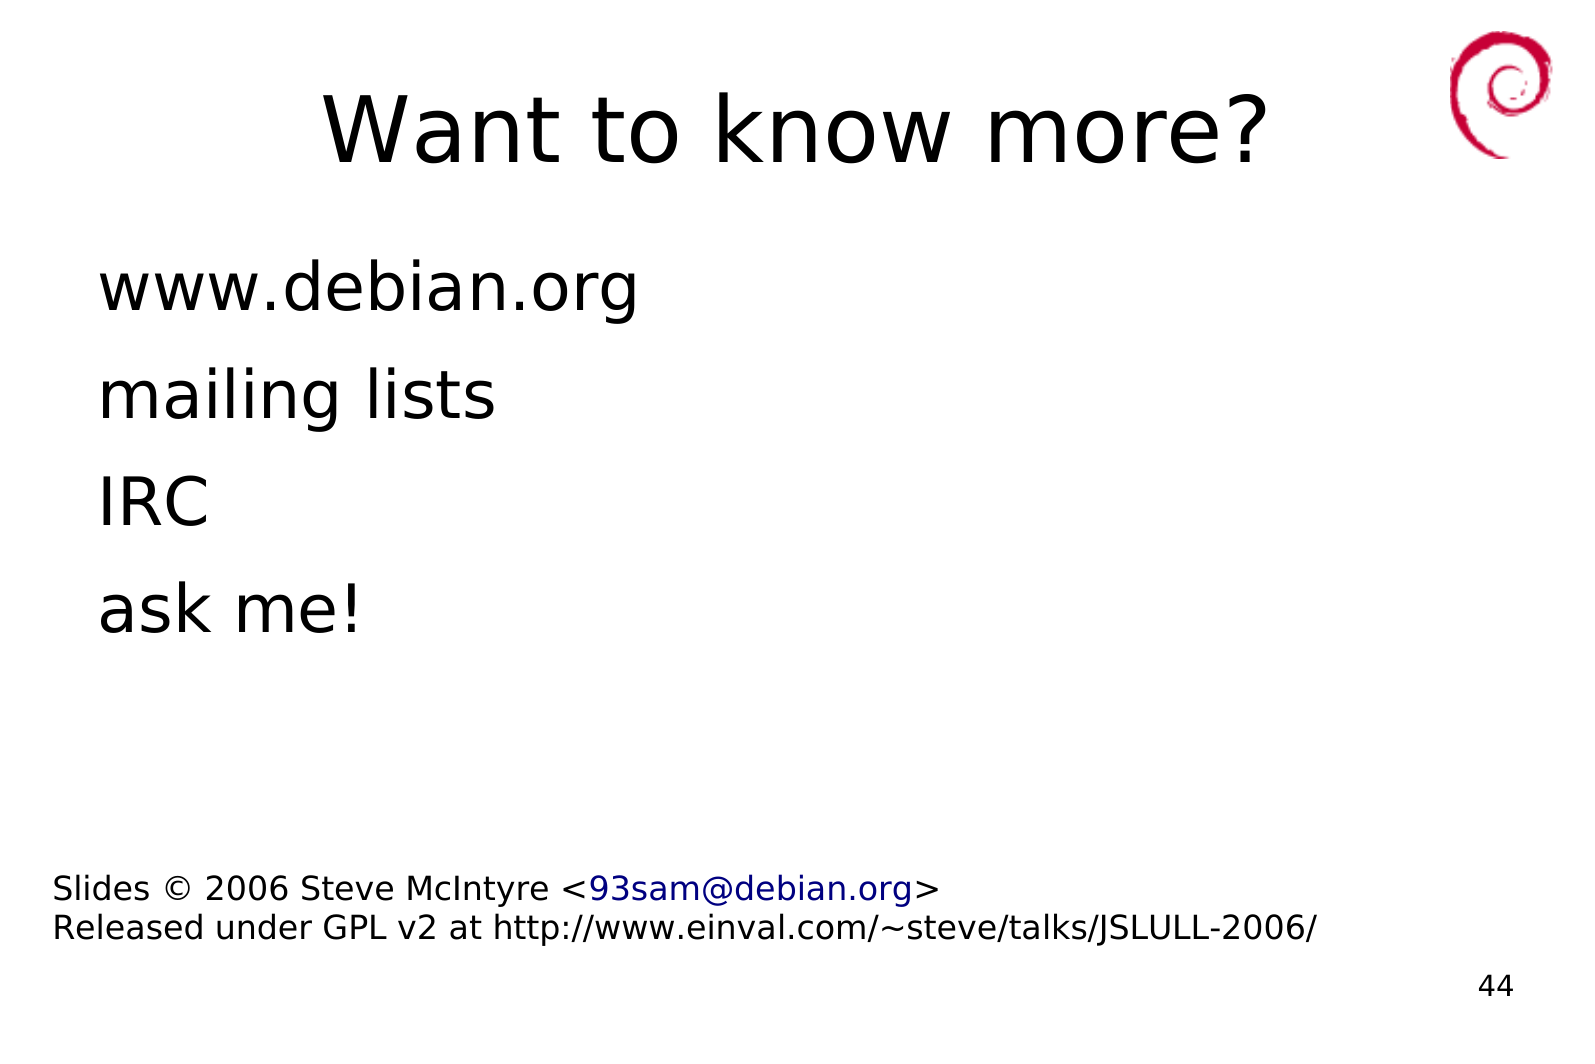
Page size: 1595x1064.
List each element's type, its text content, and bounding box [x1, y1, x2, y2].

text_box Slides © 2006 Steve McIntyre <93sam@debian.org> Released under GPL v2 at http://www.einval.com/~steve/talks/JSLULL-2006/ [37, 862, 1388, 984]
list www.debian.org mailing lists IRC ask me! [79, 248, 1515, 649]
picture [1450, 31, 1555, 159]
title Want to know more? [79, 42, 1515, 221]
